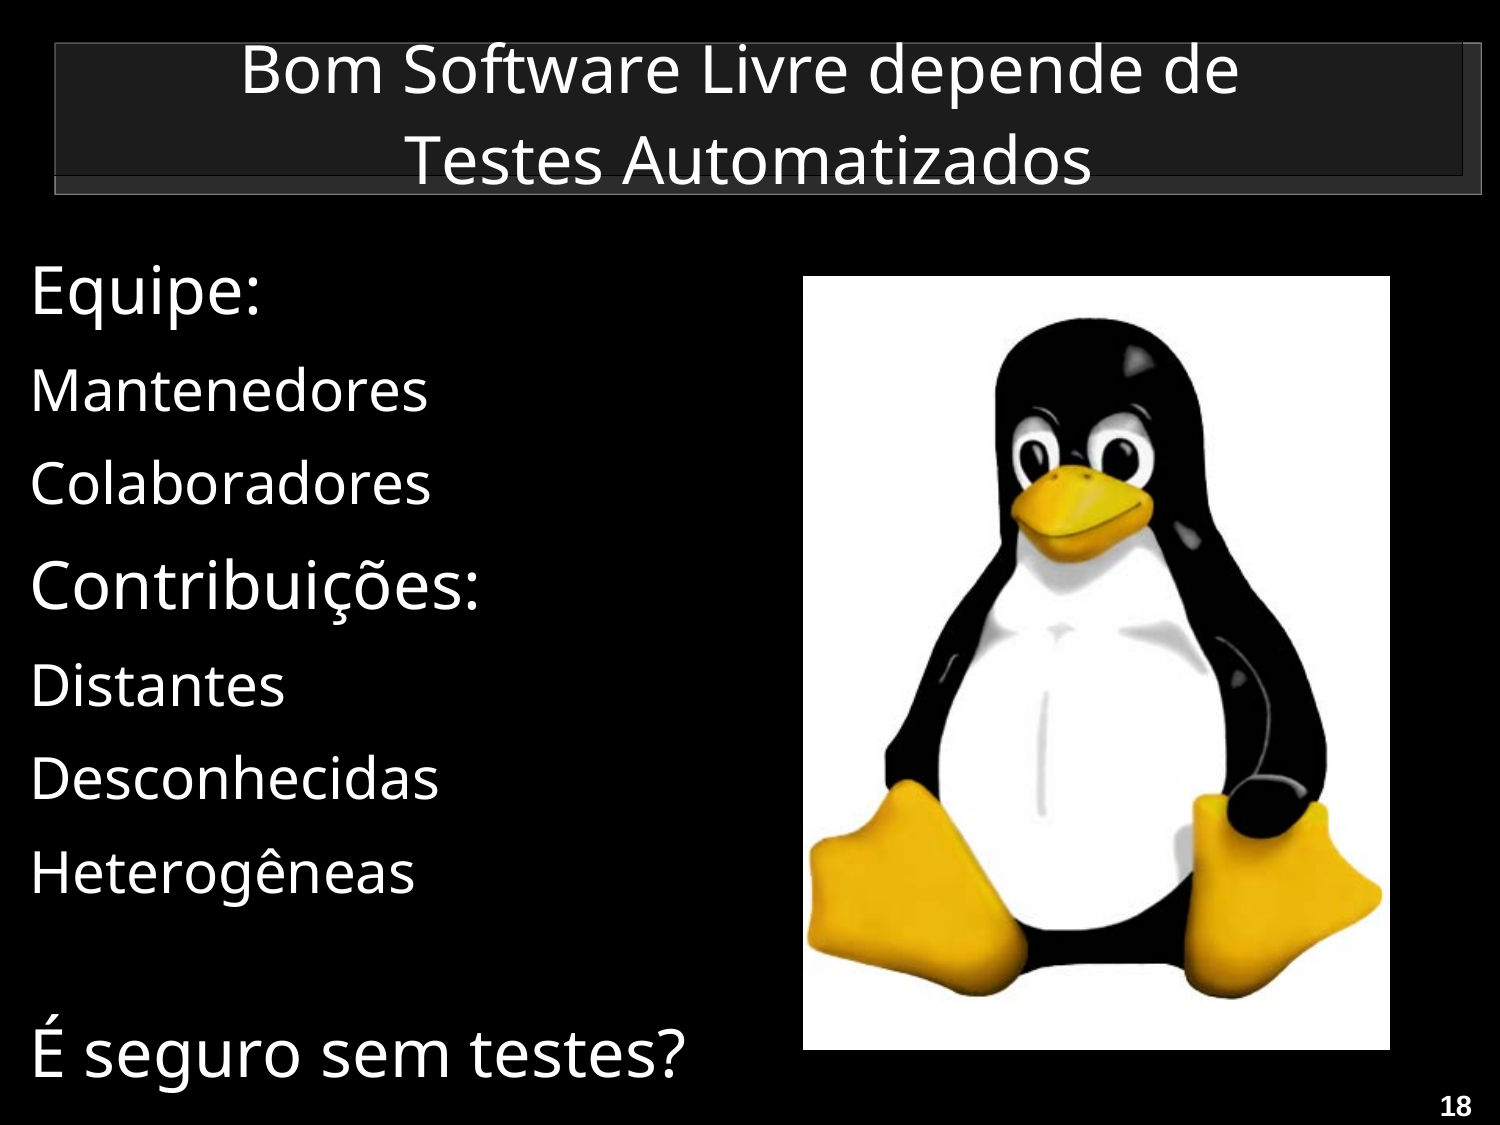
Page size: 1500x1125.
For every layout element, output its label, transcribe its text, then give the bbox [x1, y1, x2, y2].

picture [803, 276, 1390, 1051]
title Bom Software Livre depende de Testes Automatizados [29, 26, 1470, 200]
list Equipe: Mantenedores Colaboradores Contribuições: Distantes Desconhecidas Heterogêneas É seguro sem testes? [29, 243, 1470, 1080]
